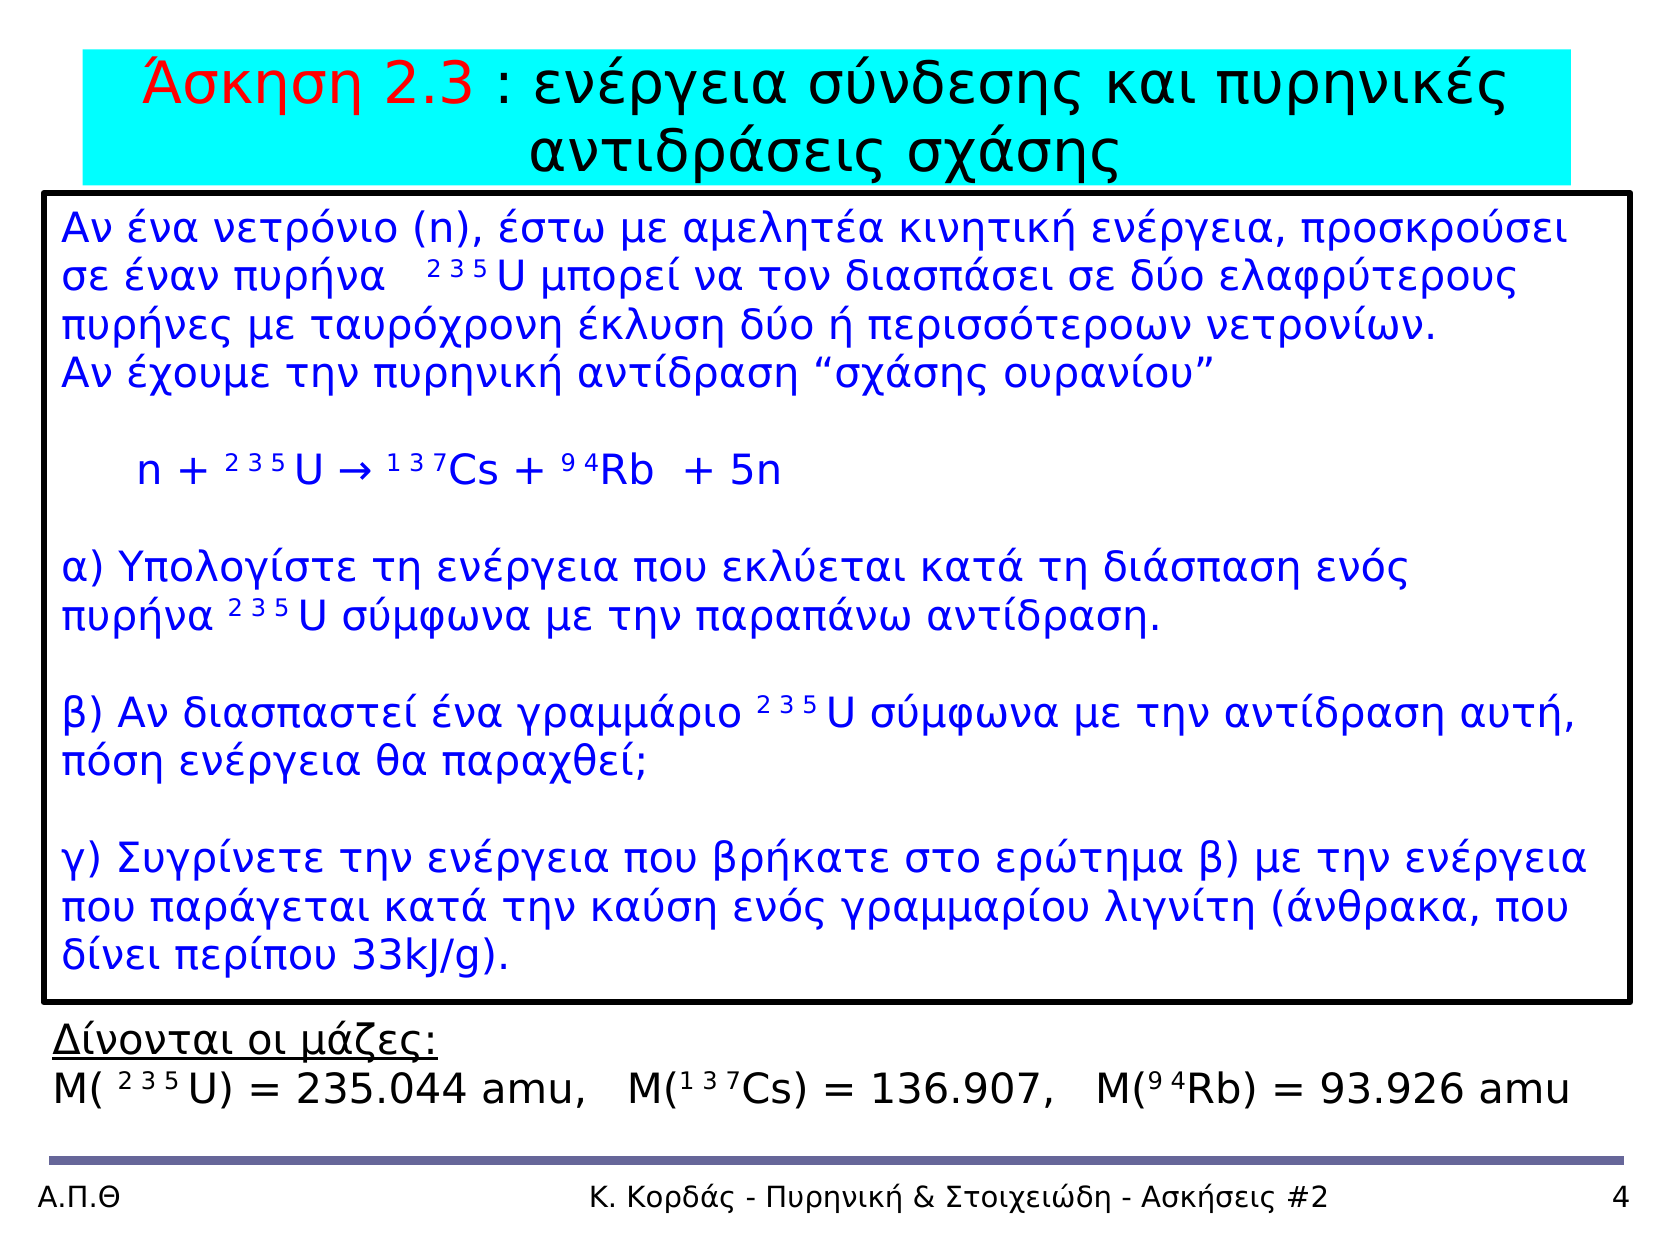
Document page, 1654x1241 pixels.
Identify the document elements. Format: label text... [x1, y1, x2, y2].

list [43, 556, 1619, 1240]
text_box Δίνονται οι μάζες: M( 2 3 5 U) = 235.044 amu, M(1 3 7Cs) = 136.907, M(9 4Rb) = 93.926 amu [37, 1008, 1613, 1123]
text_box Αν ένα νετρόνιο (n), έστω με αμελητέα κινητική ενέργεια, προσκρούσει σε έναν πυρήνα 2 3 5 U μπορεί να τον διασπάσει σε δύο ελαφρύτερους πυρήνες με ταυρόχρονη έκλυση δύο ή περισσότεροων νετρονίων. Αν έχουμε την πυρηνική αντίδραση “σχάσης ουρανίου” n + 2 3 5 U → 1 3 7Cs + 9 4Rb + 5n α) Υπολογίστε τη ενέργεια που εκλύεται κατά τη διάσπαση ενός πυρήνα 2 3 5 U σύμφωνα με την παραπάνω αντίδραση. β) Αν διασπαστεί ένα γραμμάριο 2 3 5 U σύμφωνα με την αντίδραση αυτή, πόση ενέργεια θα παραχθεί; γ) Συγρίνετε την ενέργεια που βρήκατε στο ερώτημα β) με την ενέργεια που παράγεται κατά την καύση ενός γραμμαρίου λιγνίτη (άνθρακα, που δίνει περίπου 33kJ/g). [43, 193, 1631, 1003]
title Άσκηση 2.3 : ενέργεια σύνδεσης και πυρηνικές αντιδράσεις σχάσης [82, 49, 1571, 186]
